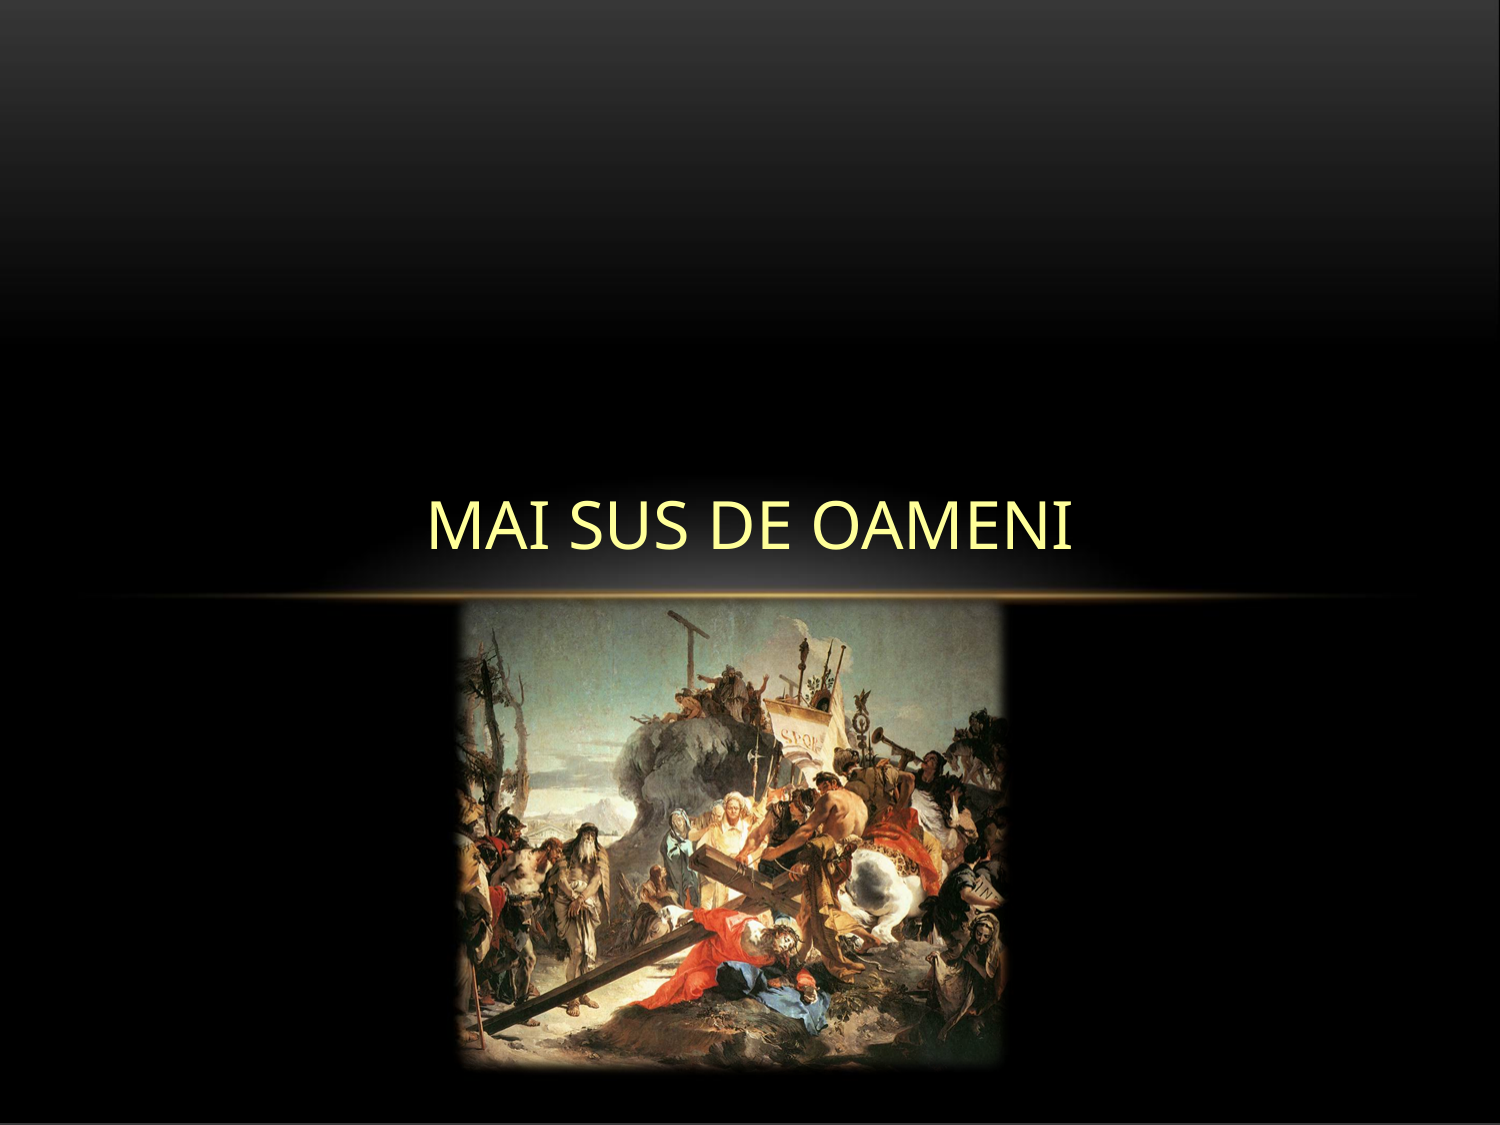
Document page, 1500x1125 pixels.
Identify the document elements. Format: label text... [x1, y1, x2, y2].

picture [0, 0, 1500, 1123]
title MAI SUS DE OAMENI [112, 329, 1388, 571]
